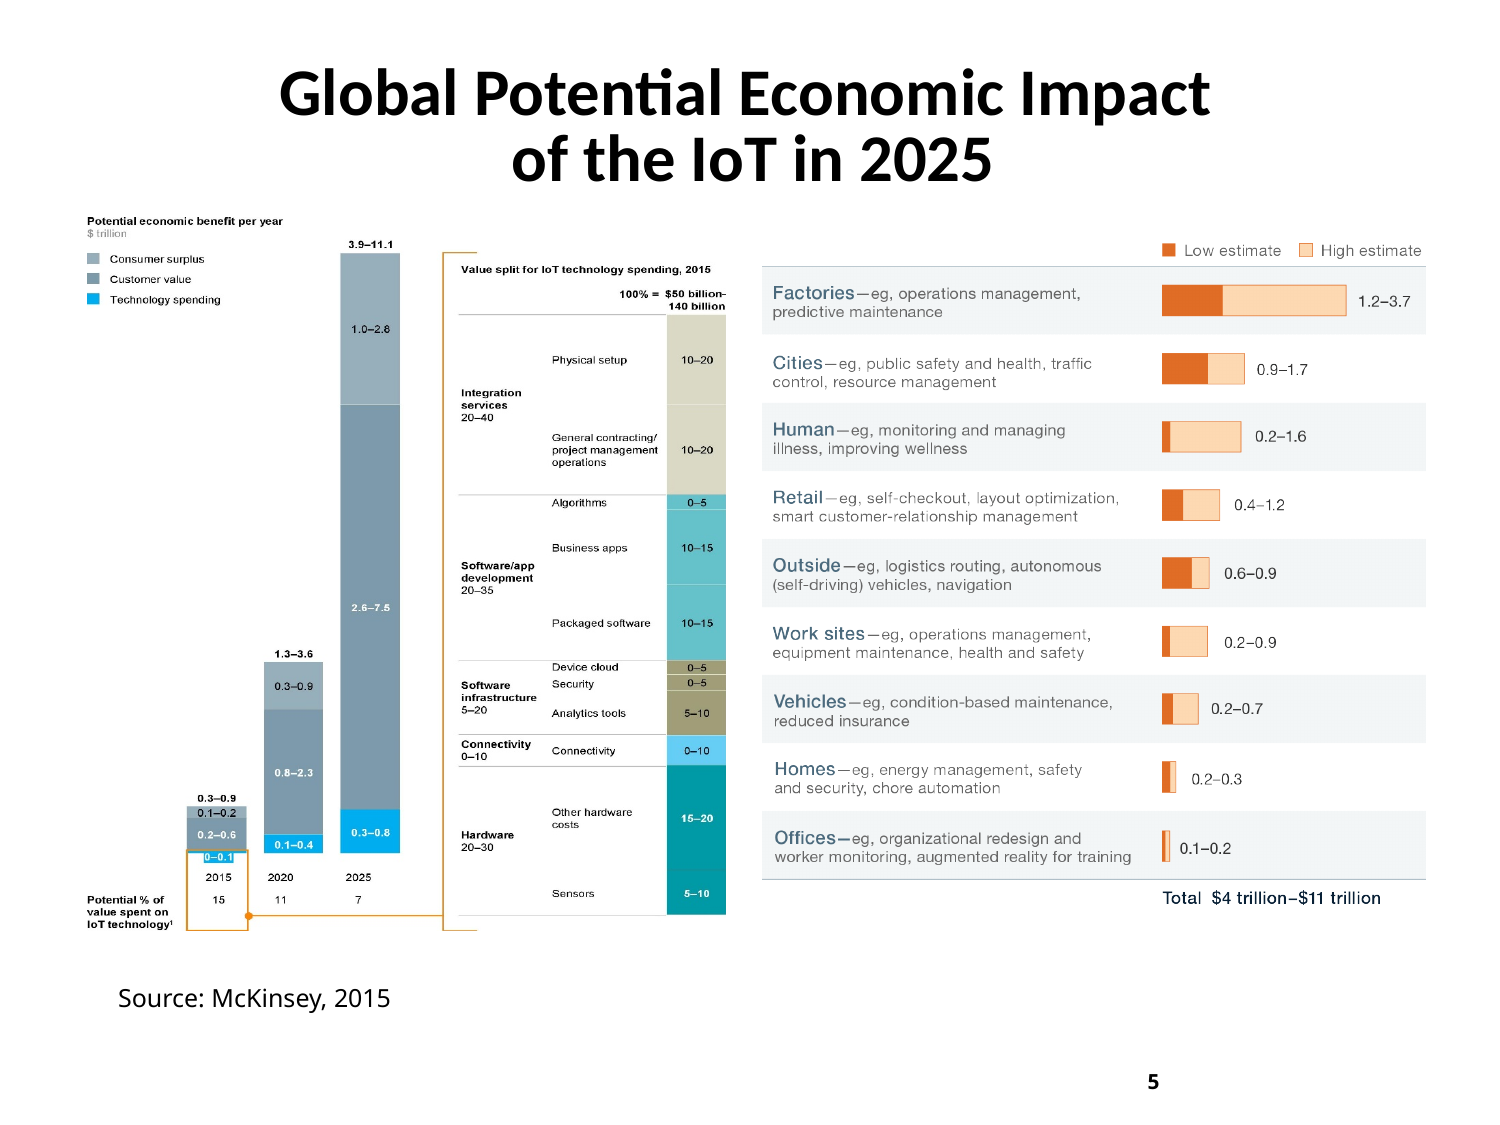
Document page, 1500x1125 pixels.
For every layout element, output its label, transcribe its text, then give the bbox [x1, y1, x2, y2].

picture [87, 217, 726, 931]
text_box 5 [1132, 1052, 1483, 1113]
text_box Source: McKinsey, 2015 [103, 975, 860, 1021]
picture [762, 243, 1426, 905]
title Global Potential Economic Impact of the IoT in 2025 [78, 54, 1429, 242]
